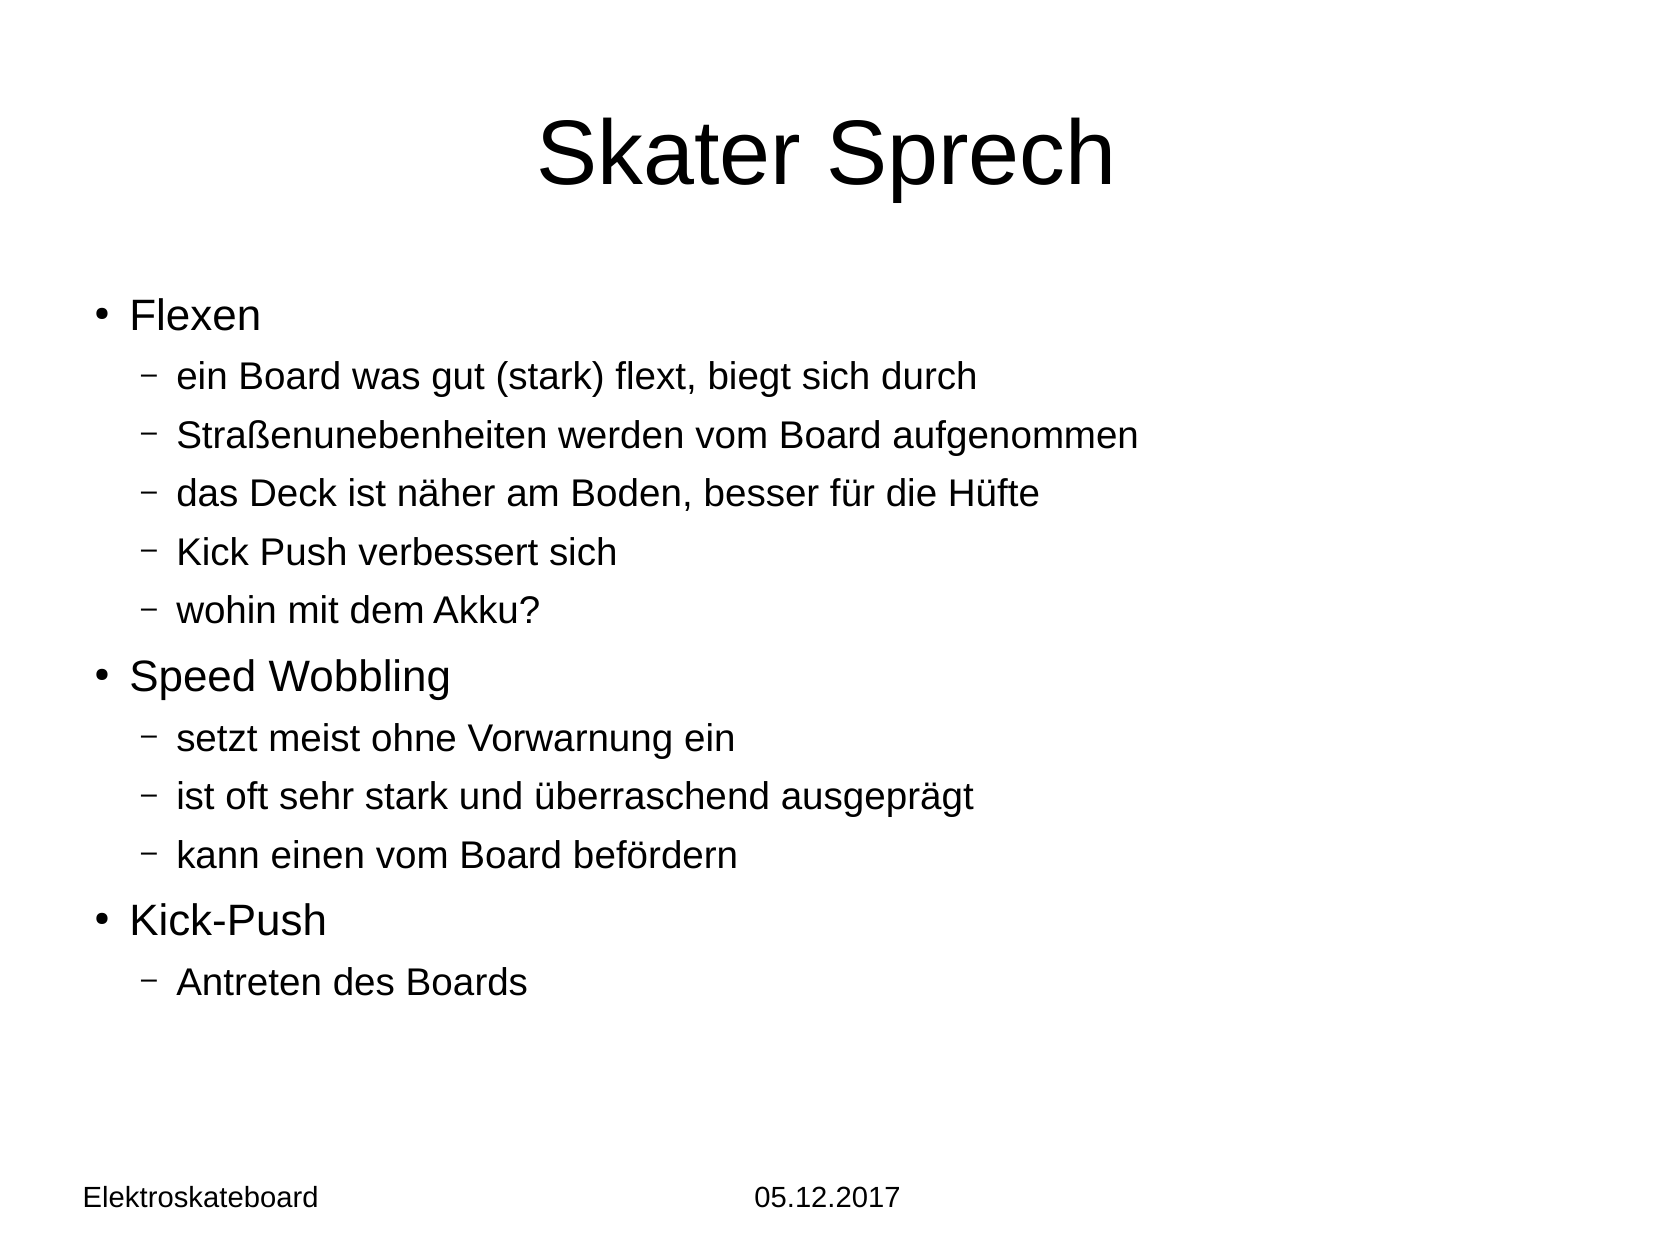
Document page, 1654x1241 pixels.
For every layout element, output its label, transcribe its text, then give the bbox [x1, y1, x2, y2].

list Flexen ein Board was gut (stark) flext, biegt sich durch Straßenunebenheiten werden vom Board aufgenommen das Deck ist näher am Boden, besser für die Hüfte Kick Push verbessert sich wohin mit dem Akku? Speed Wobbling setzt meist ohne Vorwarnung ein ist oft sehr stark und überraschend ausgeprägt kann einen vom Board befördern Kick-Push Antreten des Boards [82, 290, 1571, 1010]
title Skater Sprech [82, 49, 1571, 257]
